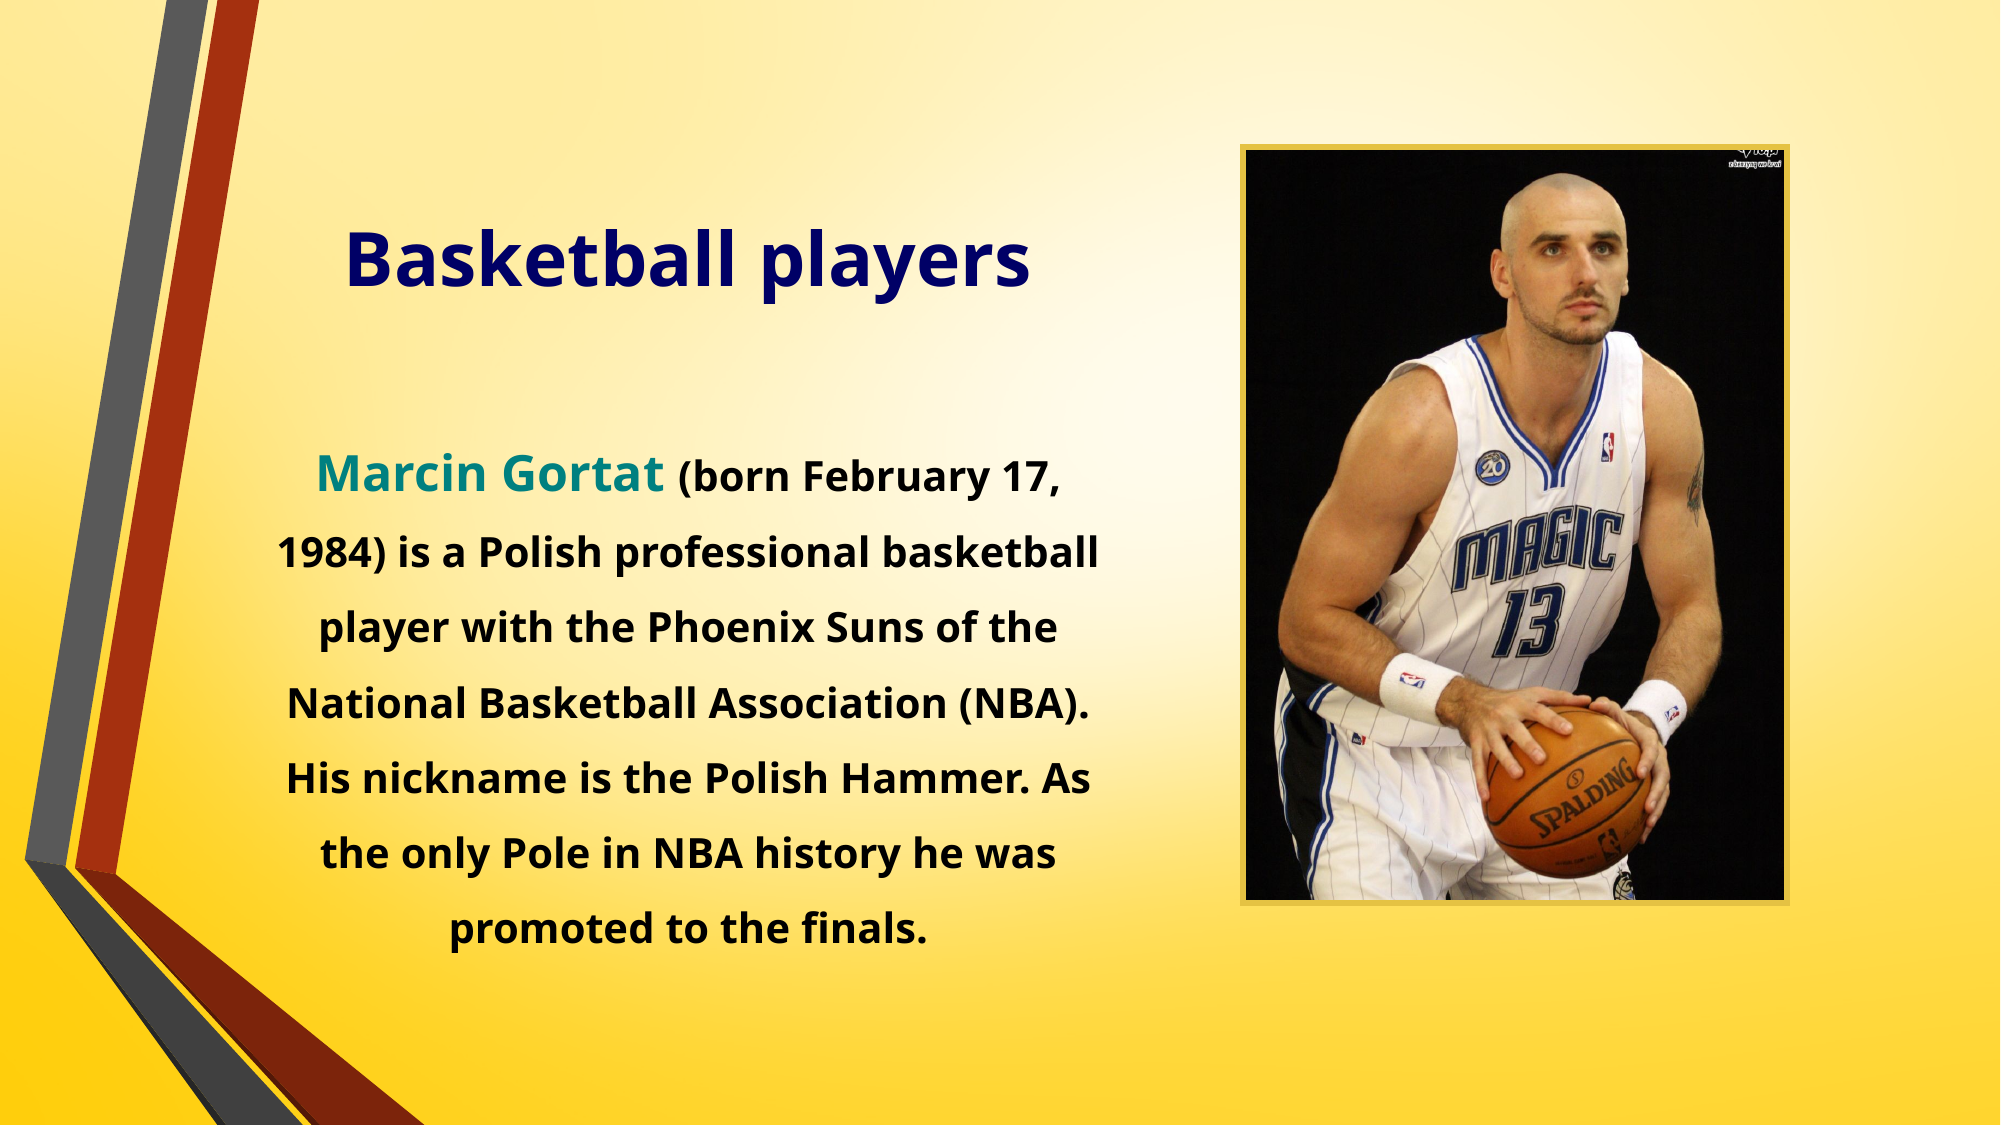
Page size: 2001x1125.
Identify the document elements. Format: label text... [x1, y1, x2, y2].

picture [1245, 149, 1785, 901]
title Basketball players [243, 149, 1134, 309]
list Marcin Gortat (born February 17, 1984) is a Polish professional basketball player with the Phoenix Suns of the National Basketball Association (NBA). His nickname is the Polish Hammer. As the only Pole in NBA history he was promoted to the finals. [243, 384, 1134, 979]
